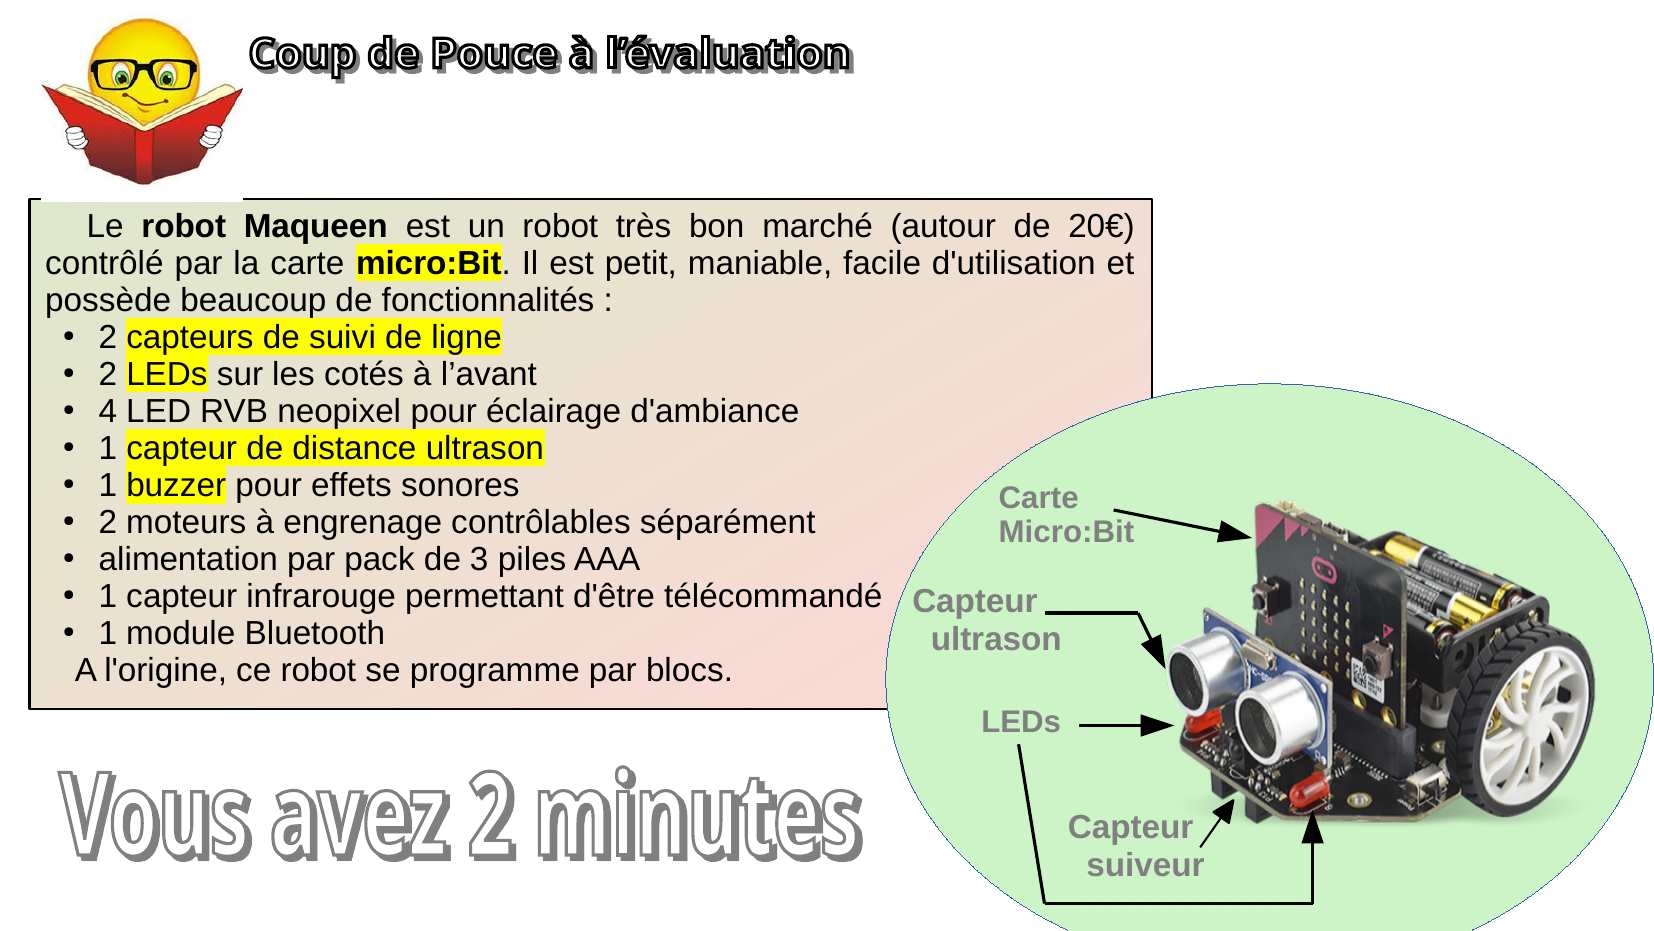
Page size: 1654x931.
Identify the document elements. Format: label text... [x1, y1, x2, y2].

text_box Capteur ultrason [897, 575, 1088, 673]
text_box Vous avez 2 minutes [317, 791, 363, 856]
text_box Vous avez 2 minutes [163, 791, 204, 857]
text_box Le robot Maqueen est un robot très bon marché (autour de 20€) contrôlé par la carte micro:Bit. Il est petit, maniable, facile d'utilisation et possède beaucoup de fonctionnalités : 2 capteurs de suivi de ligne 2 LEDs sur les cotés à l’avant 4 LED RVB neopixel pour éclairage d'ambiance 1 capteur de distance ultrason 1 buzzer pour effets sonores 2 moteurs à engrenage contrôlables séparément alimentation par pack de 3 piles AAA 1 capteur infrarouge permettant d'être télécommandé 1 module Bluetooth A l'origine, ce robot se programme par blocs. [29, 198, 1152, 709]
text_box Vous avez 2 minutes [692, 791, 733, 857]
text_box Vous avez 2 minutes [213, 790, 247, 857]
text_box Coup de Pouce à l’évaluation [277, 44, 300, 69]
text_box [996, 383, 1544, 472]
text_box Coup de Pouce à l’évaluation [250, 37, 274, 69]
text_box Vous avez 2 minutes [59, 772, 111, 856]
text_box Coup de Pouce à l’évaluation [649, 45, 674, 68]
text_box Coup de Pouce à l’évaluation [458, 44, 482, 69]
text_box Capteur suiveur [1053, 801, 1227, 900]
text_box Vous avez 2 minutes [740, 778, 771, 857]
picture [1136, 472, 1625, 857]
text_box [885, 608, 1577, 931]
text_box Vous avez 2 minutes [365, 790, 406, 857]
text_box Coup de Pouce à l’évaluation [434, 38, 455, 68]
text_box Vous avez 2 minutes [539, 790, 605, 856]
text_box Coup de Pouce à l’évaluation [369, 36, 391, 69]
text_box [1625, 567, 1654, 792]
text_box Coup de Pouce à l’évaluation [626, 44, 649, 69]
text_box Carte Micro:Bit [983, 472, 1175, 570]
text_box Coup de Pouce à l’évaluation [332, 44, 355, 78]
text_box Vous avez 2 minutes [112, 790, 155, 857]
text_box Vous avez 2 minutes [776, 790, 817, 857]
text_box Coup de Pouce à l’évaluation [798, 44, 821, 69]
text_box Vous avez 2 minutes [410, 791, 445, 856]
text_box Vous avez 2 minutes [823, 790, 857, 857]
text_box Vous avez 2 minutes [641, 790, 681, 856]
text_box Vous avez 2 minutes [470, 771, 511, 856]
picture [41, 0, 243, 202]
text_box [910, 482, 1136, 611]
text_box [1023, 727, 1311, 902]
text_box Vous avez 2 minutes [617, 791, 629, 856]
text_box LEDs [966, 697, 1097, 755]
text_box Vous avez 2 minutes [272, 790, 312, 857]
